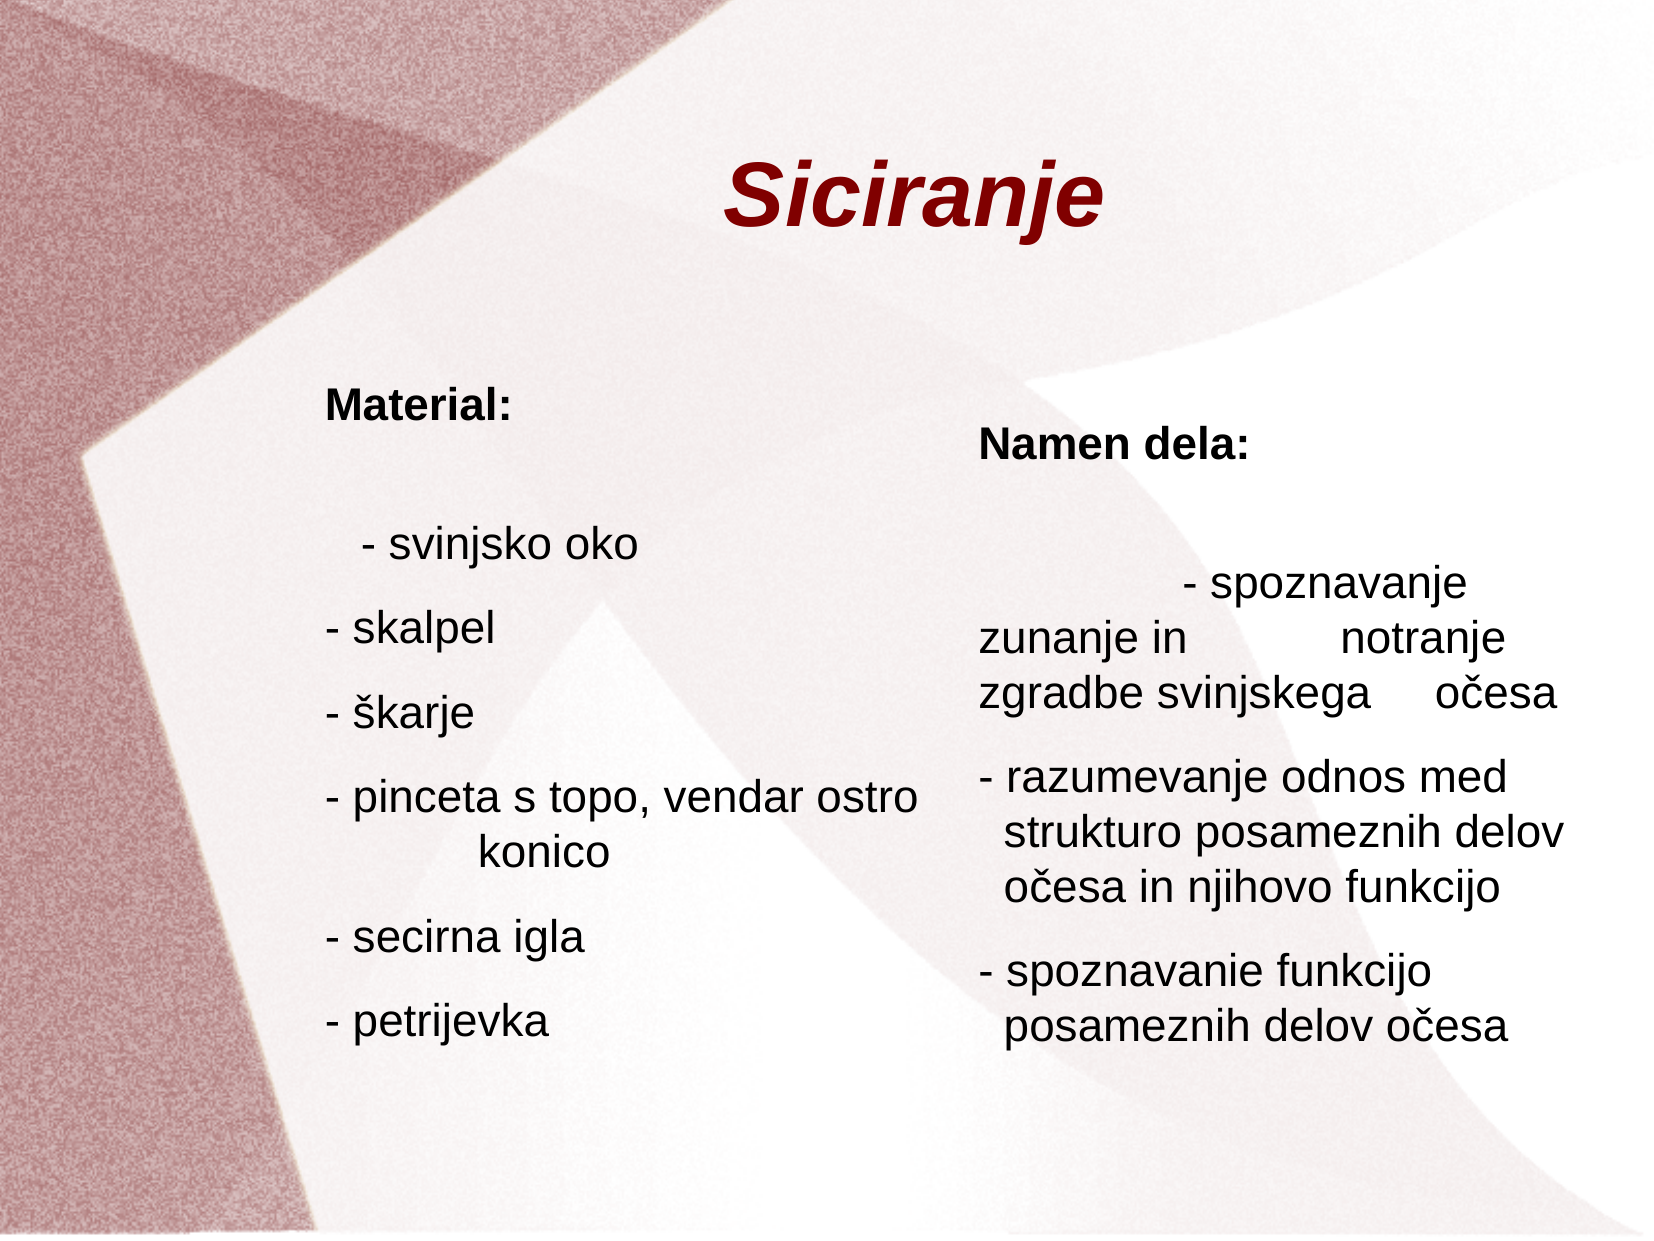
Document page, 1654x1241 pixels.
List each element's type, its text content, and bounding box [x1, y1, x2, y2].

list Material: - svinjsko oko - skalpel - škarje - pinceta s topo, vendar ostro konico - secirna igla - petrijevka [324, 290, 948, 1052]
list Namen dela: - spoznavanje zunanje in notranje zgradbe svinjskega očesa - razumevanje odnos med strukturo posameznih delov očesa in njihovo funkcijo - spoznavanie funkcijo posameznih delov očesa [978, 413, 1601, 1123]
title Siciranje [596, 49, 1607, 331]
